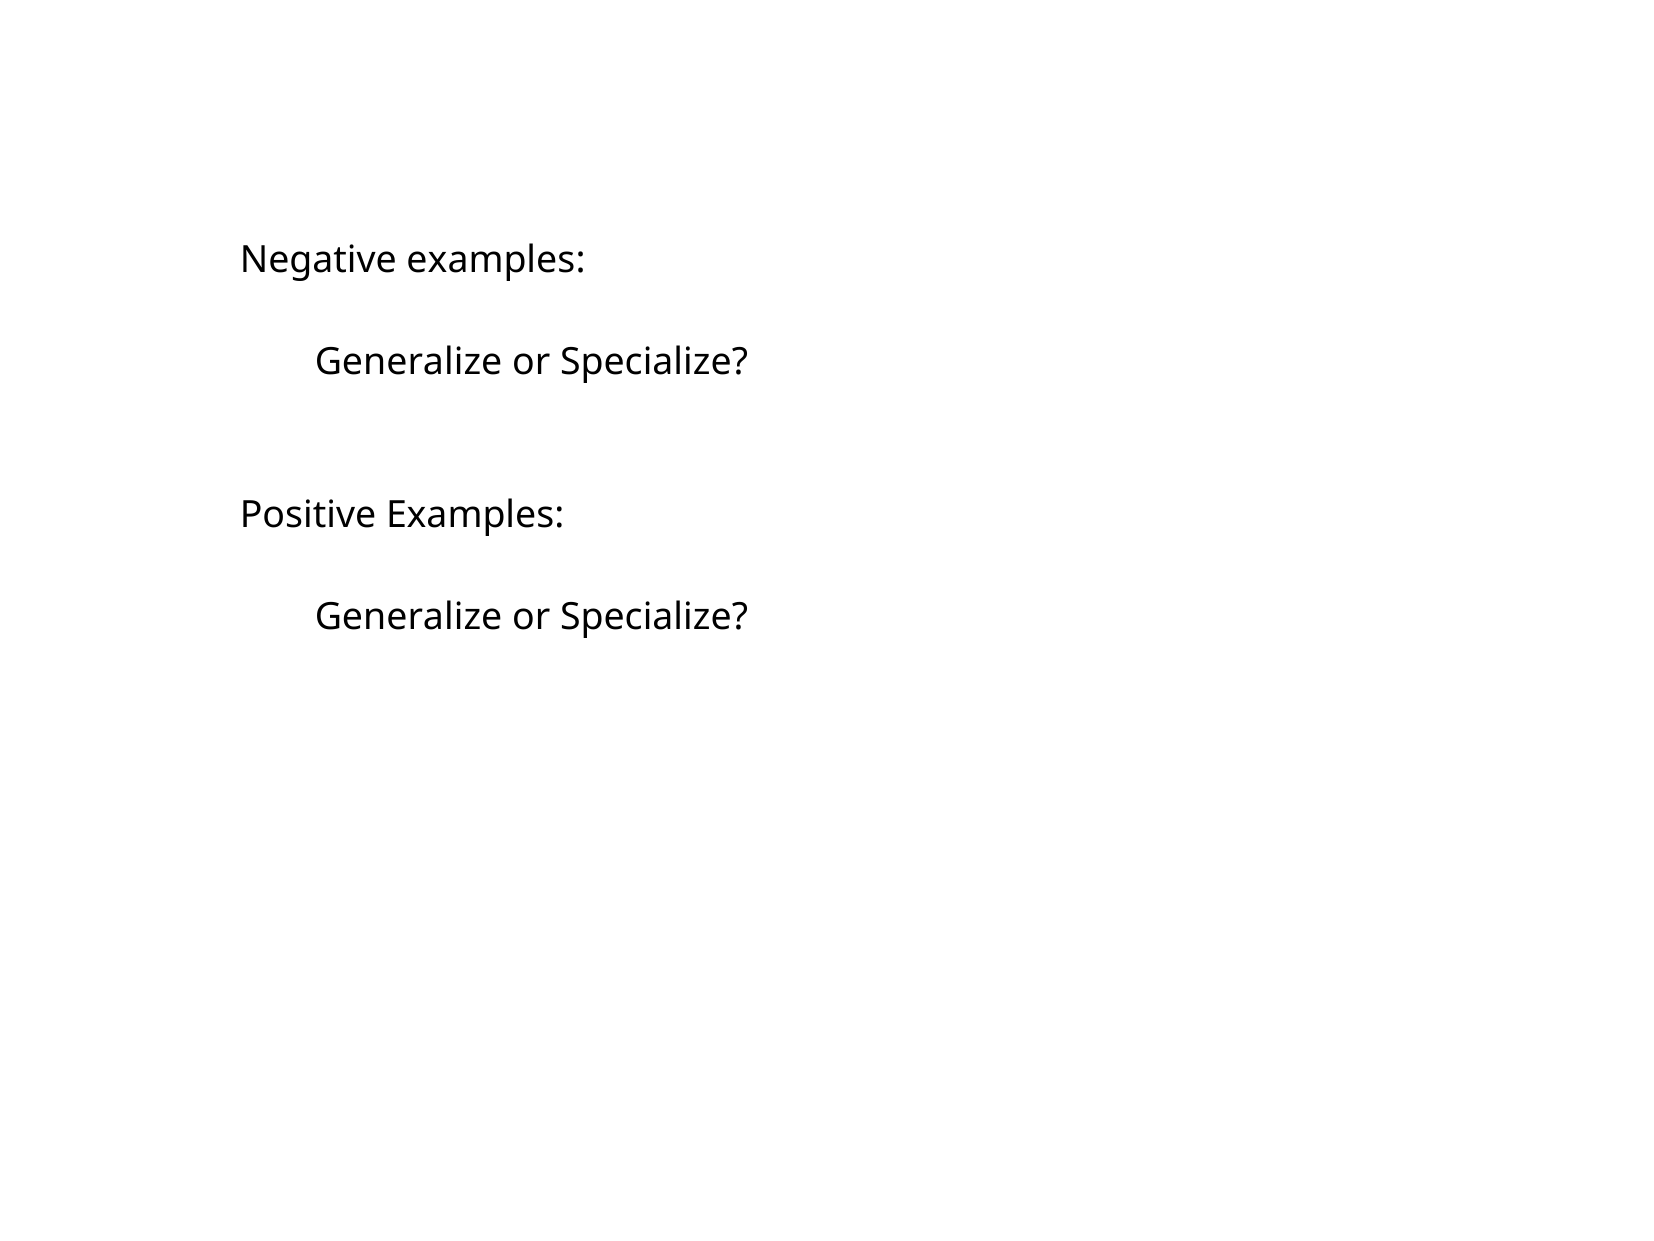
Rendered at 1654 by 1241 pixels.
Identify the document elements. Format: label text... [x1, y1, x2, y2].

text_box Negative examples: Generalize or Specialize? Positive Examples: Generalize or Specialize? [225, 225, 1088, 647]
